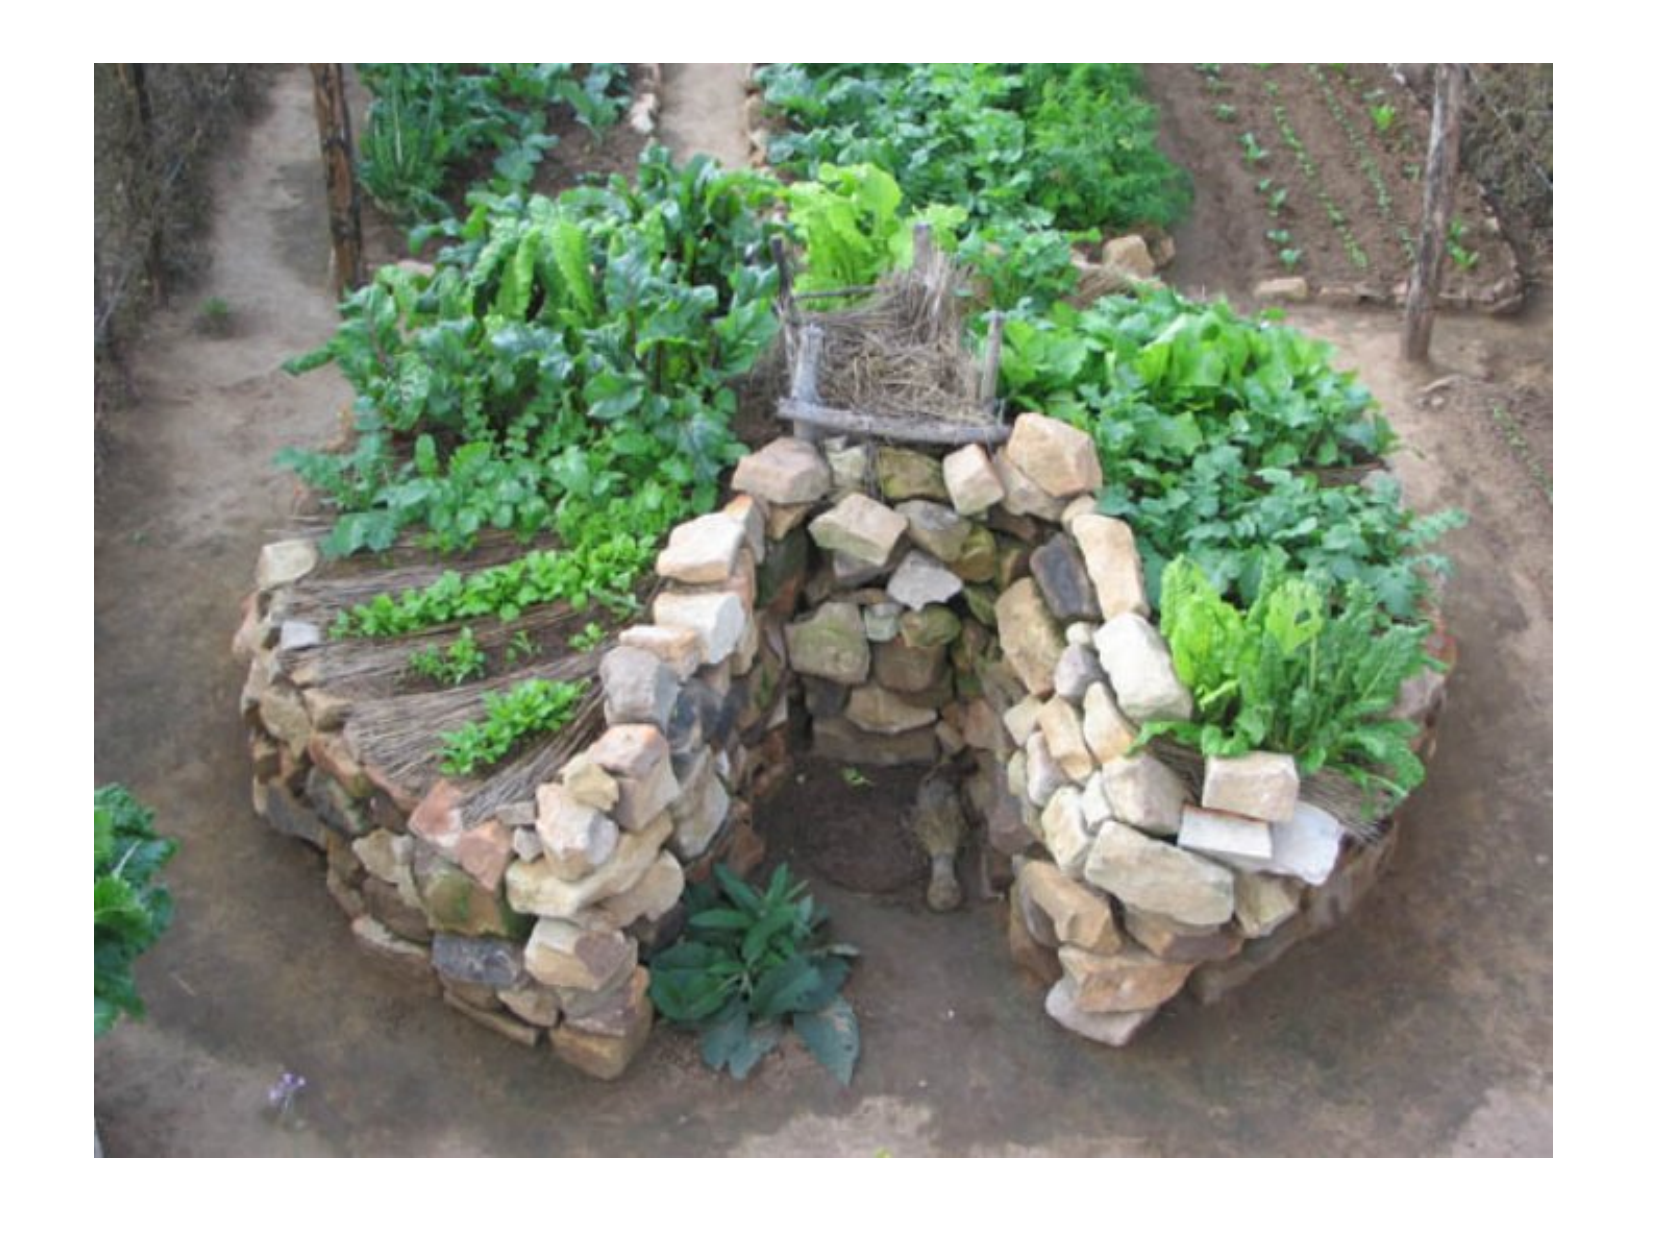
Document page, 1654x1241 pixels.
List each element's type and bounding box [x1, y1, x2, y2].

picture [94, 63, 1553, 1158]
